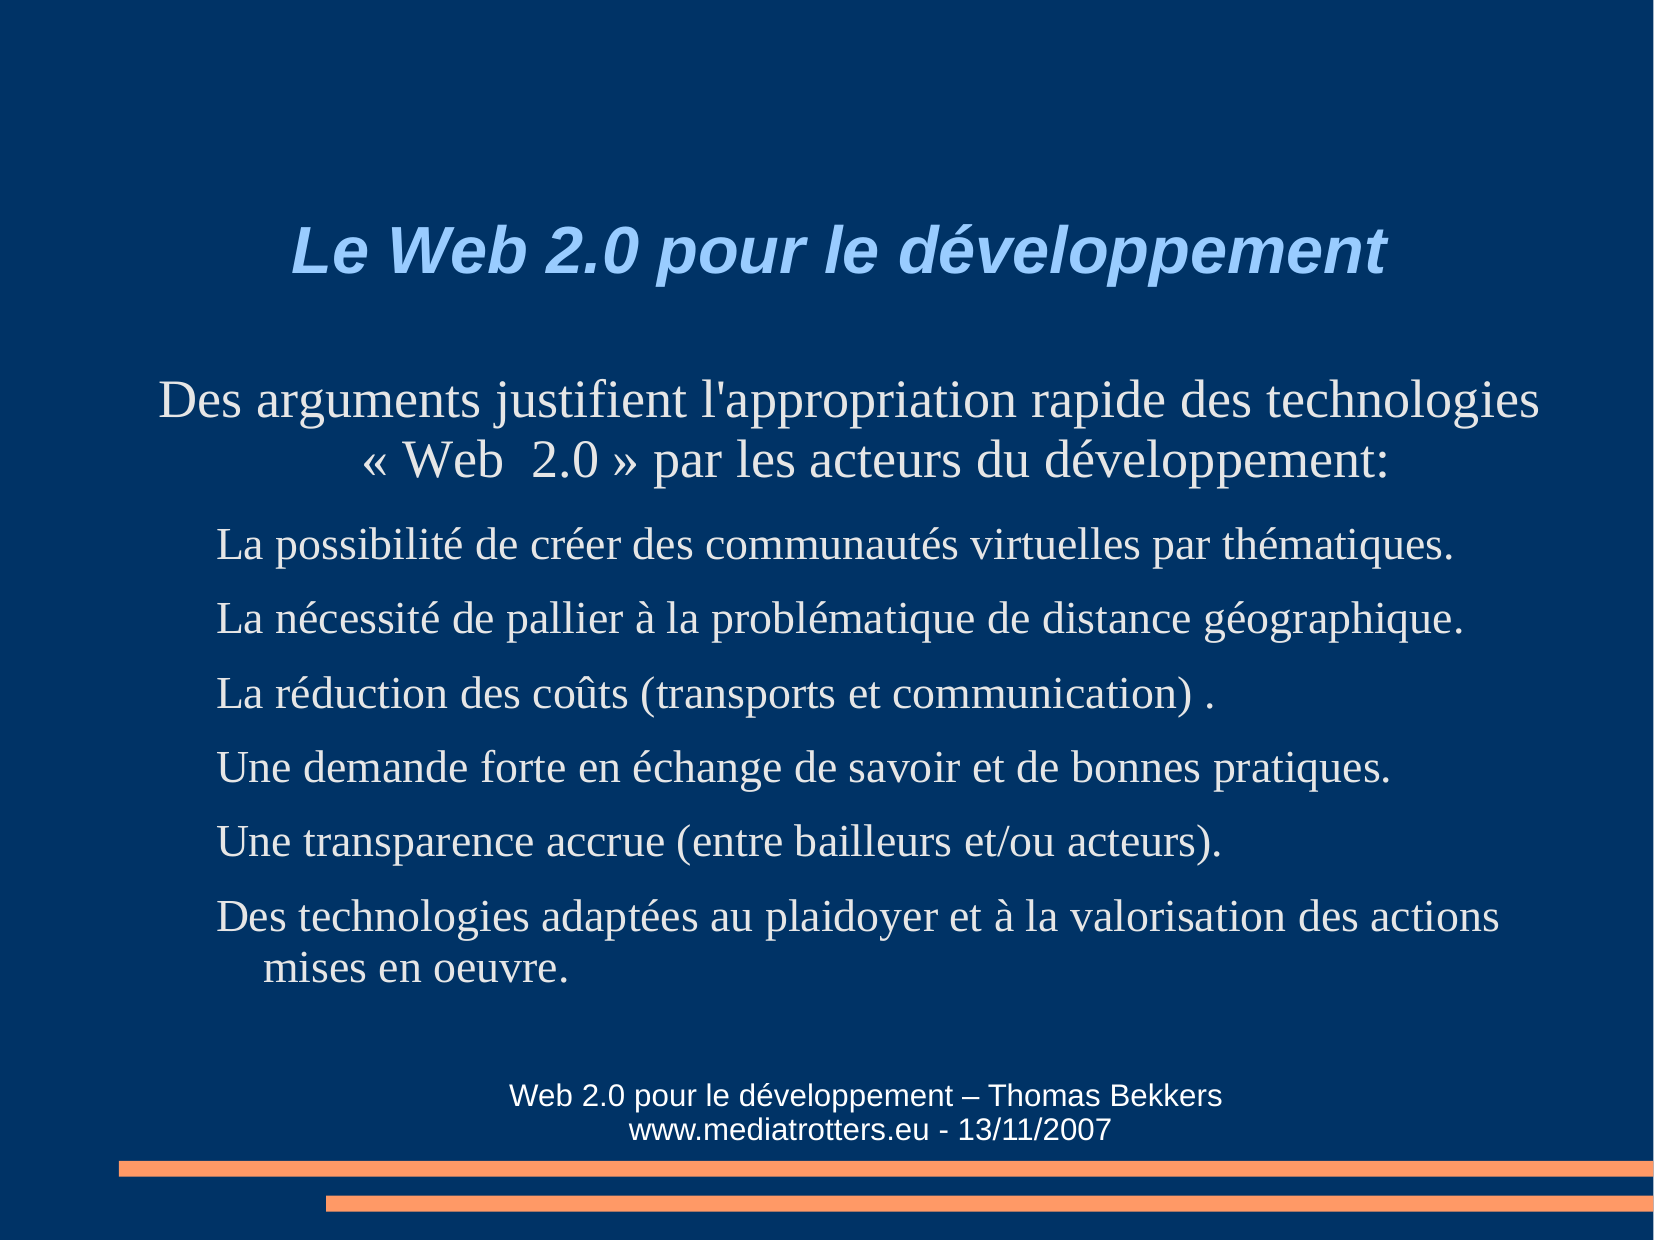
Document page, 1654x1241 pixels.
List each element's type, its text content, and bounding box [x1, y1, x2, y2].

list Des arguments justifient l'appropriation rapide des technologies « Web 2.0 » par les acteurs du développement: La possibilité de créer des communautés virtuelles par thématiques. La nécessité de pallier à la problématique de distance géographique. La réduction des coûts (transports et communication) . Une demande forte en échange de savoir et de bonnes pratiques. Une transparence accrue (entre bailleurs et/ou acteurs). Des technologies adaptées au plaidoyer et à la valorisation des actions mises en oeuvre. [121, 369, 1561, 997]
title Le Web 2.0 pour le développement [133, 154, 1546, 347]
